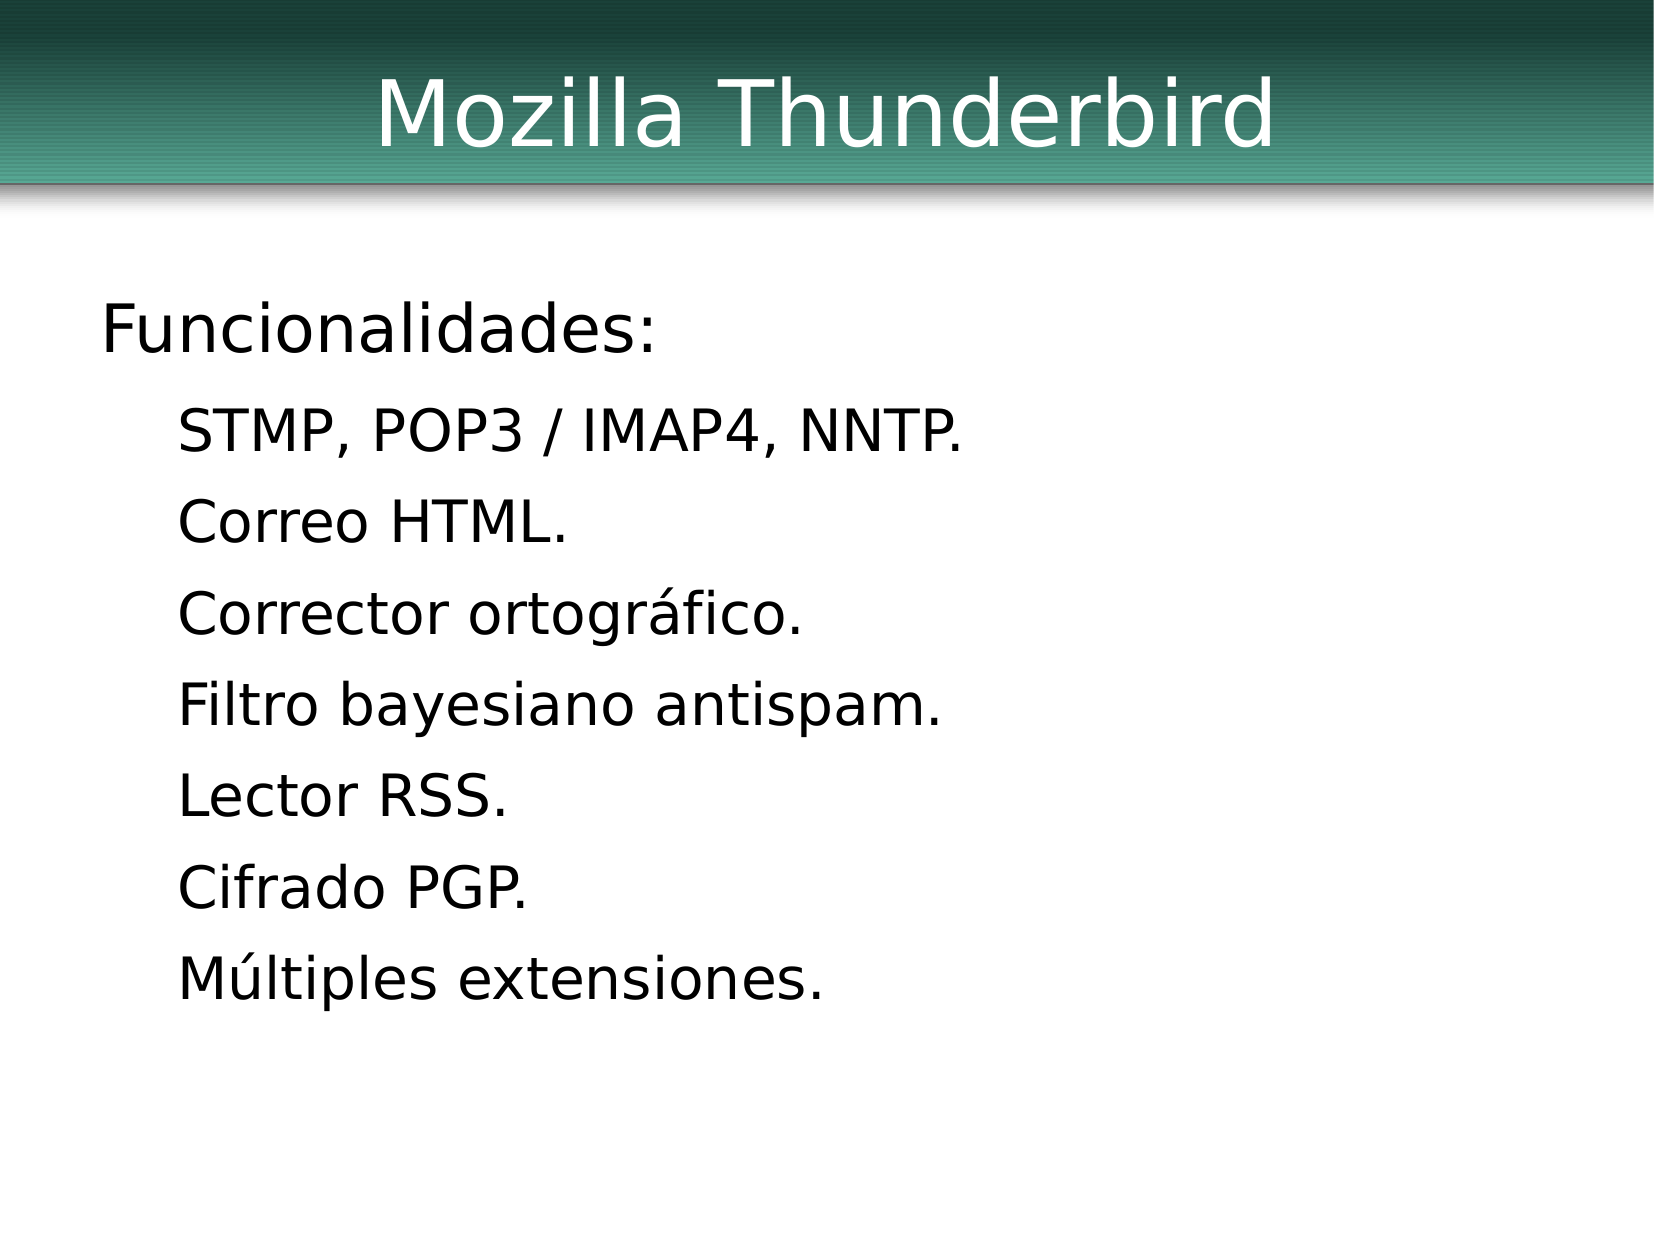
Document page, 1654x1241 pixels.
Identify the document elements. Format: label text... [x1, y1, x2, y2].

list Funcionalidades: STMP, POP3 / IMAP4, NNTP. Correo HTML. Corrector ortográfico. Filtro bayesiano antispam. Lector RSS. Cifrado PGP. Múltiples extensiones. [82, 290, 1571, 1094]
picture [0, 0, 1654, 225]
title Mozilla Thunderbird [82, 11, 1571, 219]
